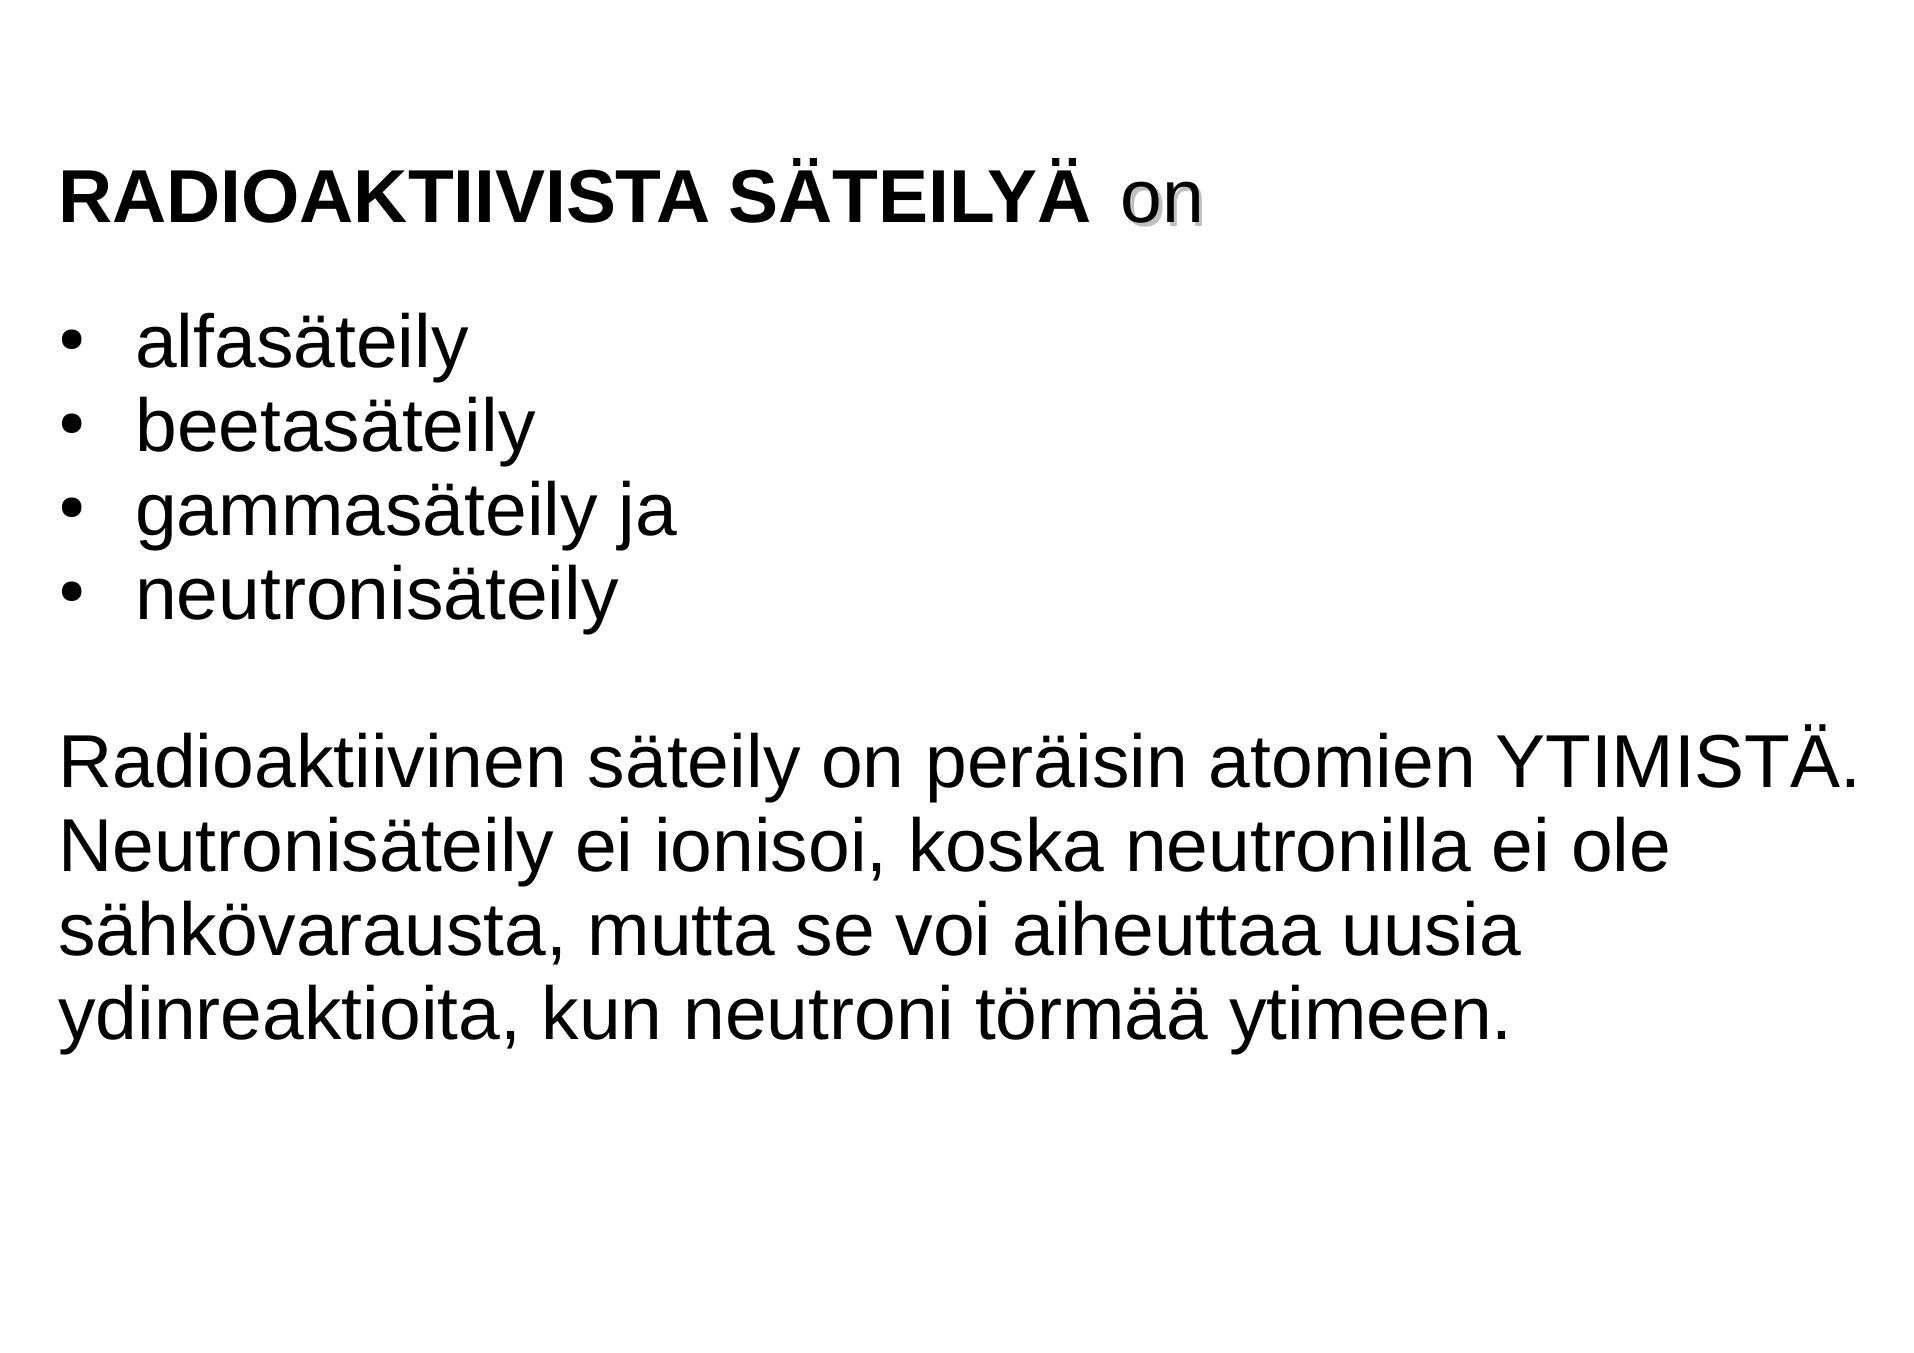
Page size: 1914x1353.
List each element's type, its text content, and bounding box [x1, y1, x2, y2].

text_box RADIOAKTIIVISTA SÄTEILYÄ on alfasäteily beetasäteily gammasäteily ja neutronisäteily Radioaktiivinen säteily on peräisin atomien YTIMISTÄ. Neutronisäteily ei ionisoi, koska neutronilla ei ole sähkövarausta, mutta se voi aiheuttaa uusia ydinreaktioita, kun neutroni törmää ytimeen. [43, 124, 1878, 1063]
